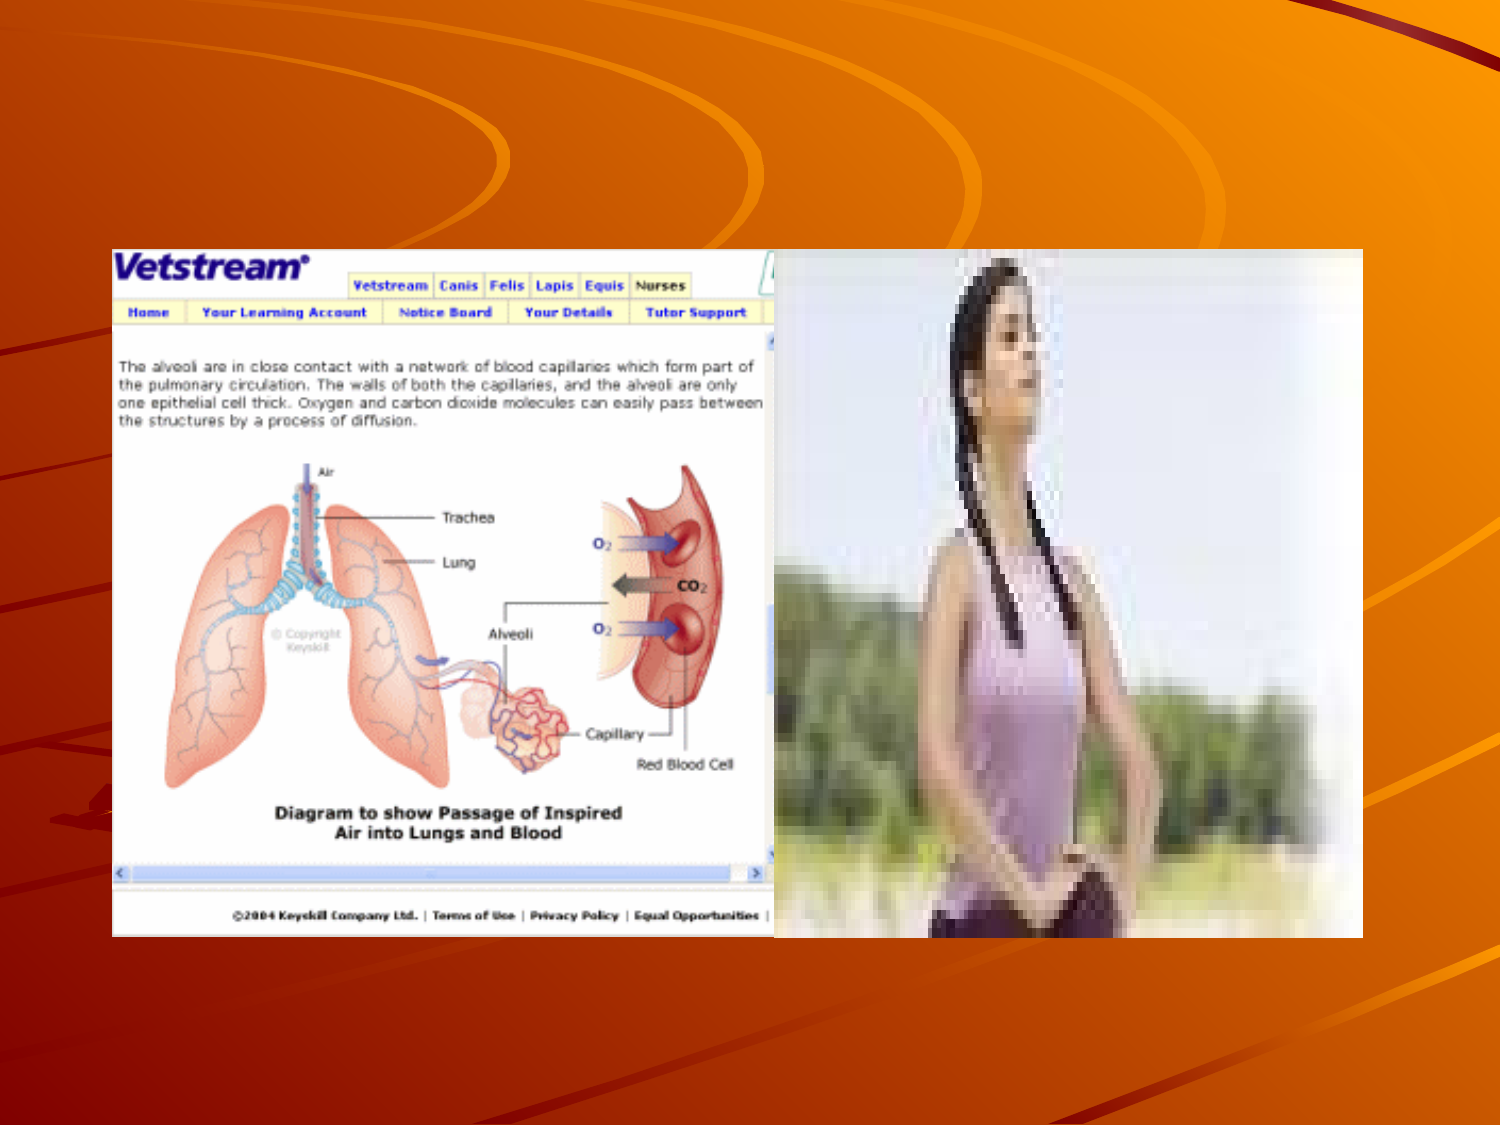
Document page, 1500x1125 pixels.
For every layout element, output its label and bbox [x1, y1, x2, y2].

picture [112, 249, 1363, 938]
